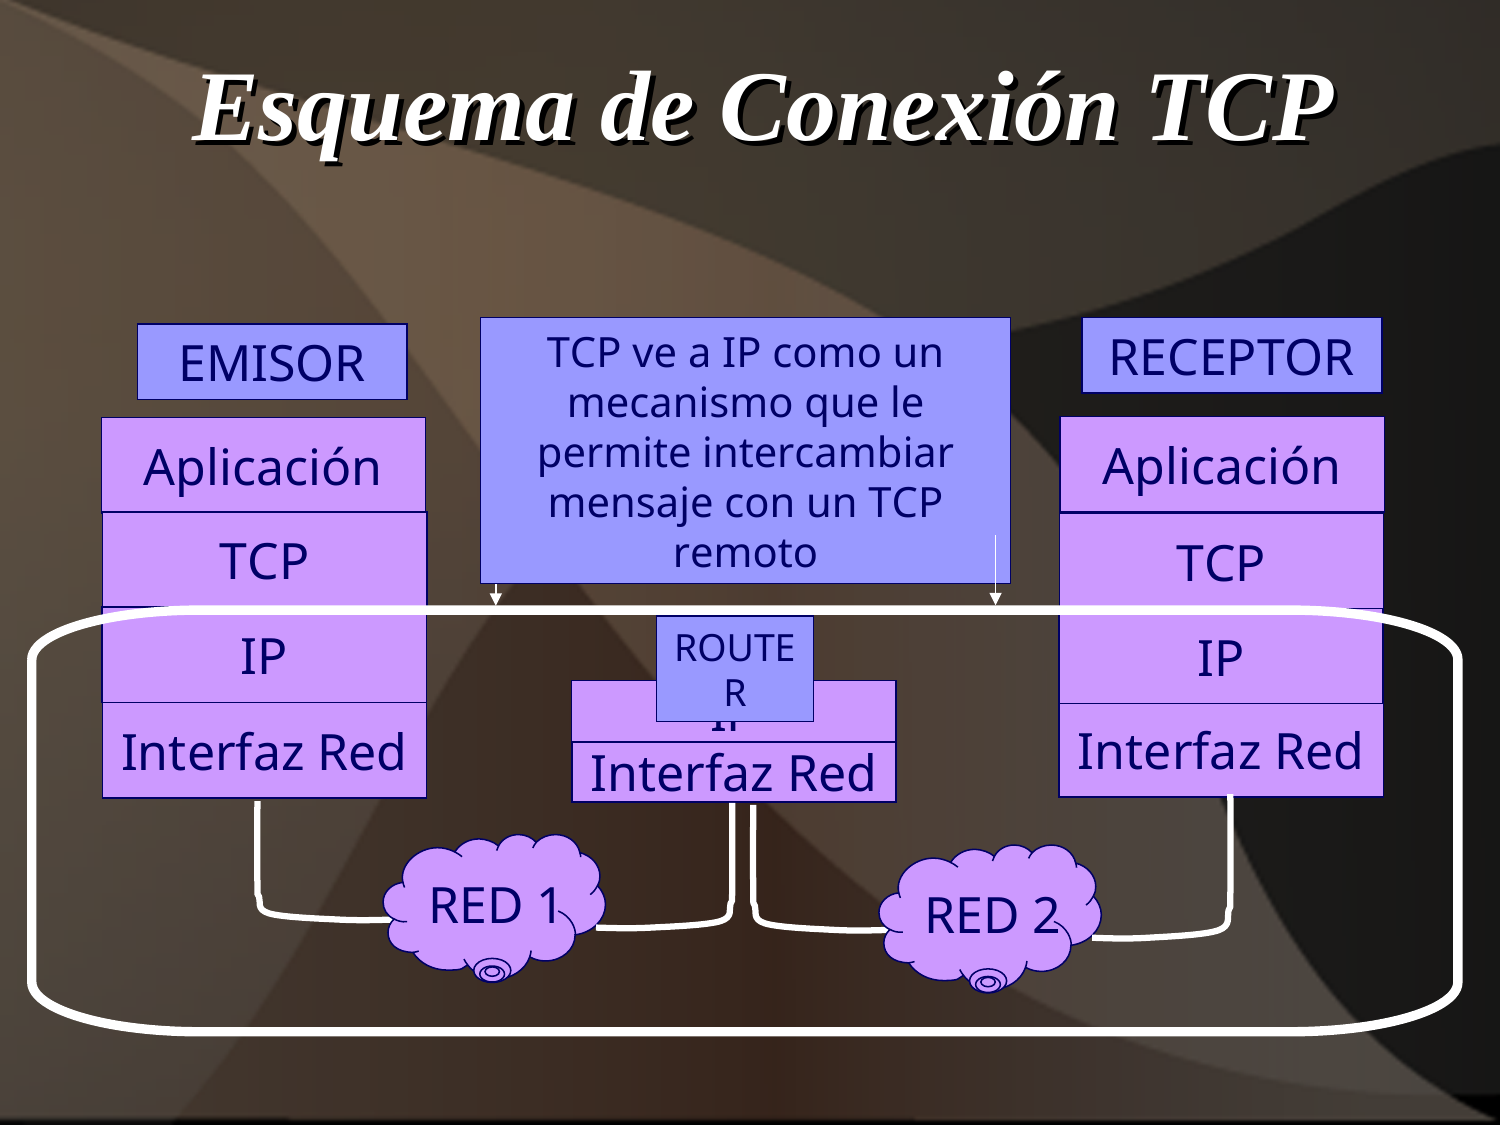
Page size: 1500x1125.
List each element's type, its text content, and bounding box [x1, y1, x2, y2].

text_box Interfaz Red [1059, 704, 1384, 798]
text_box TCP ve a IP como un mecanismo que le permite intercambiar mensaje con un TCP remoto [480, 317, 1011, 584]
text_box Interfaz Red [571, 740, 897, 803]
text_box IP [571, 680, 896, 742]
text_box ROUTER [656, 616, 814, 722]
text_box IP [102, 615, 427, 703]
text_box IP [1058, 615, 1384, 704]
text_box Aplicación [101, 417, 426, 513]
text_box Esquema de Conexión TCP [141, 47, 1349, 168]
text_box RED 1 [383, 834, 606, 983]
text_box TCP [1059, 513, 1384, 608]
picture [0, 0, 1500, 1125]
text_box Aplicación [1060, 416, 1385, 513]
text_box EMISOR [137, 324, 407, 400]
text_box Interfaz Red [102, 703, 427, 798]
text_box RED 2 [878, 845, 1102, 993]
text_box IP [102, 607, 145, 614]
text_box RECEPTOR [1082, 317, 1382, 393]
text_box IP [1354, 608, 1384, 613]
text_box TCP [102, 512, 427, 607]
